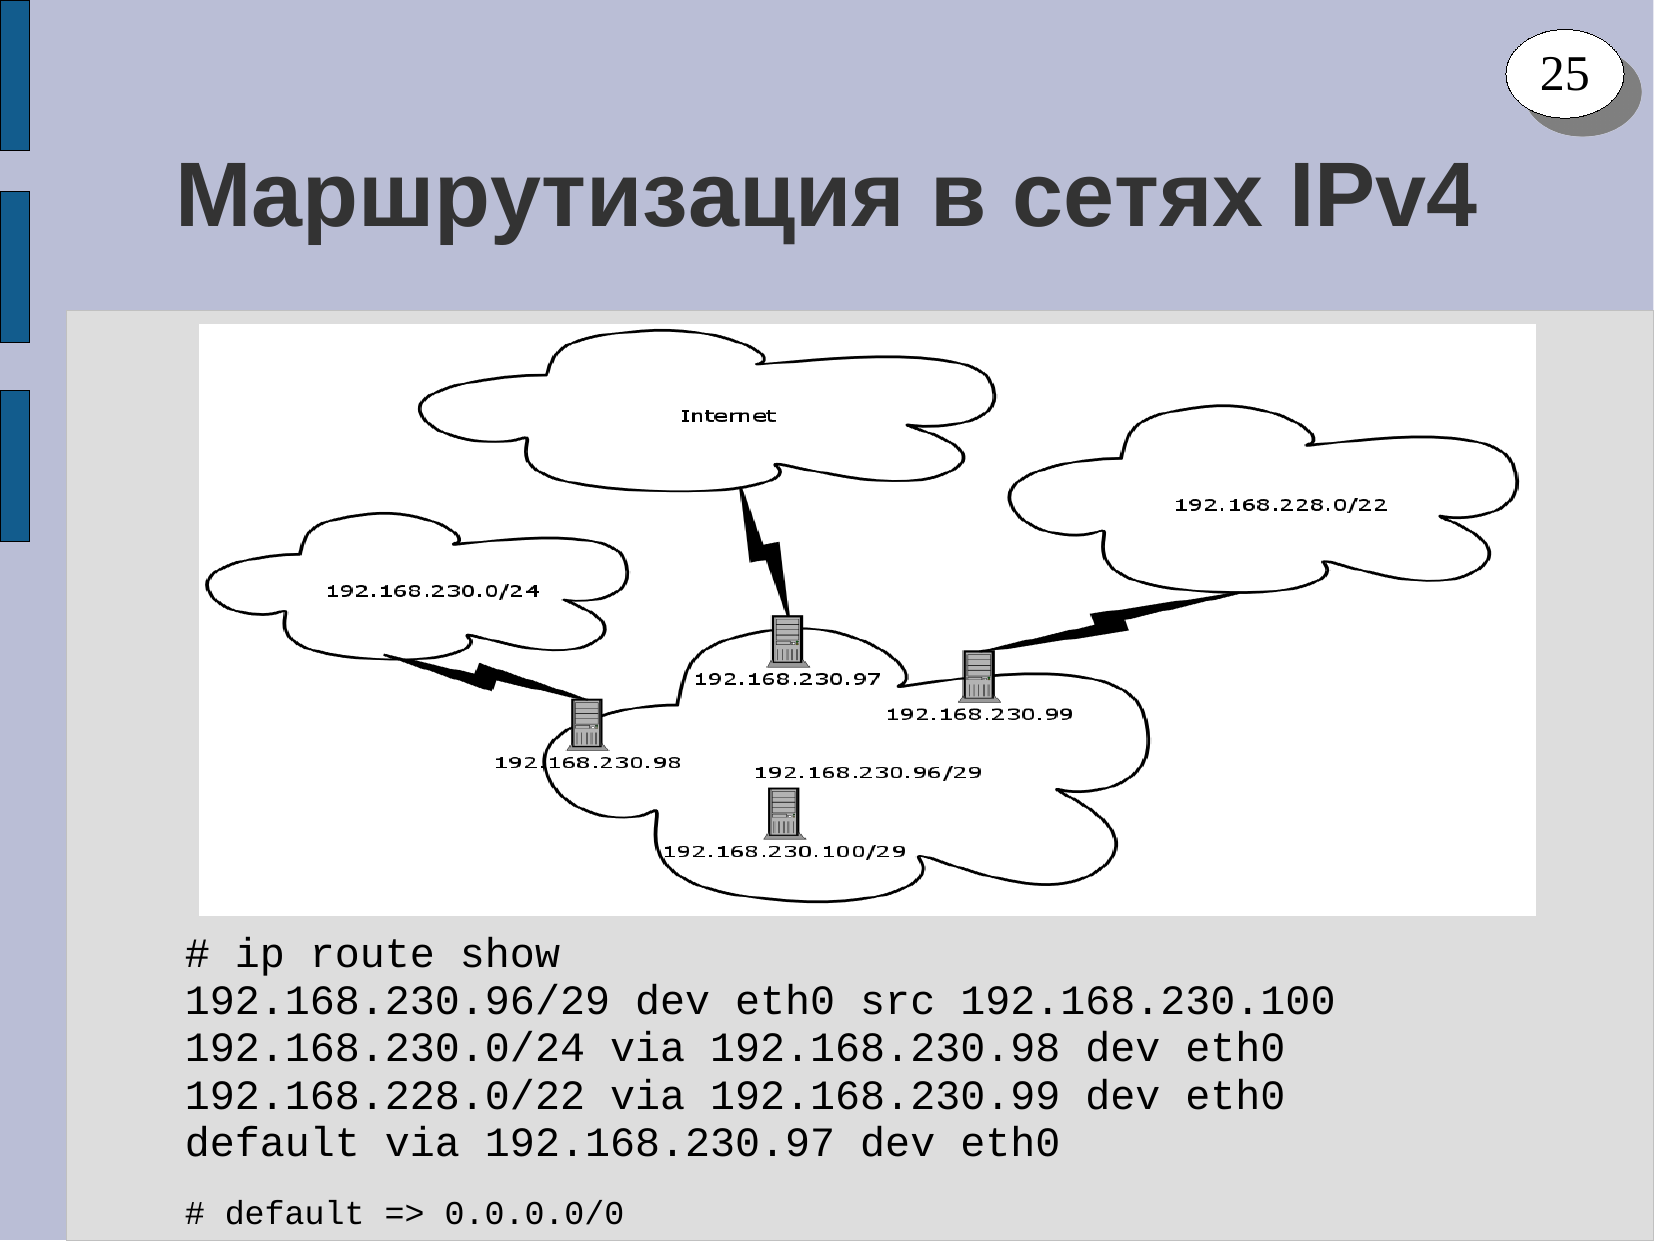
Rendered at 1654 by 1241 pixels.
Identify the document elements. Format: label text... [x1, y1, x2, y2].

text_box # ip route show 192.168.230.96/29 dev eth0 src 192.168.230.100 192.168.230.0/24 via 192.168.230.98 dev eth0 192.168.228.0/22 via 192.168.230.99 dev eth0 default via 192.168.230.97 dev eth0 # default => 0.0.0.0/0 [184, 932, 1359, 1235]
text_box 25 [1505, 29, 1625, 119]
title Маршрутизация в сетях IPv4 [121, 91, 1534, 299]
picture [199, 324, 1536, 916]
